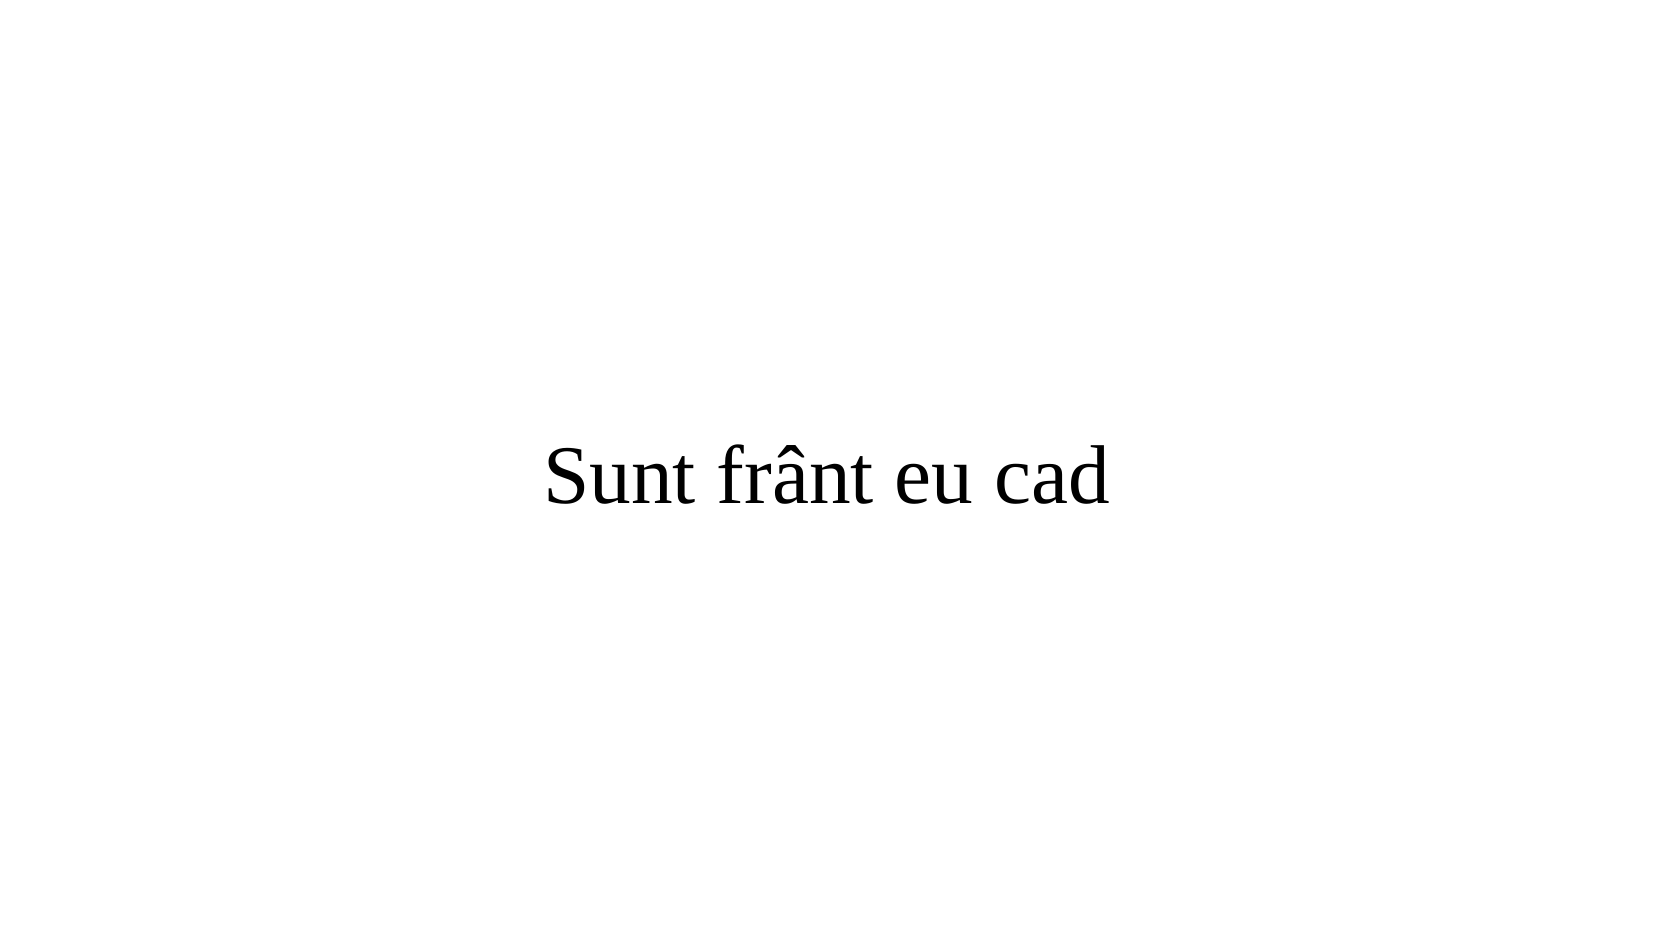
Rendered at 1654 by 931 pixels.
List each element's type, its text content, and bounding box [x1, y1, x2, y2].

title Sunt frânt eu cad [165, 420, 1489, 521]
